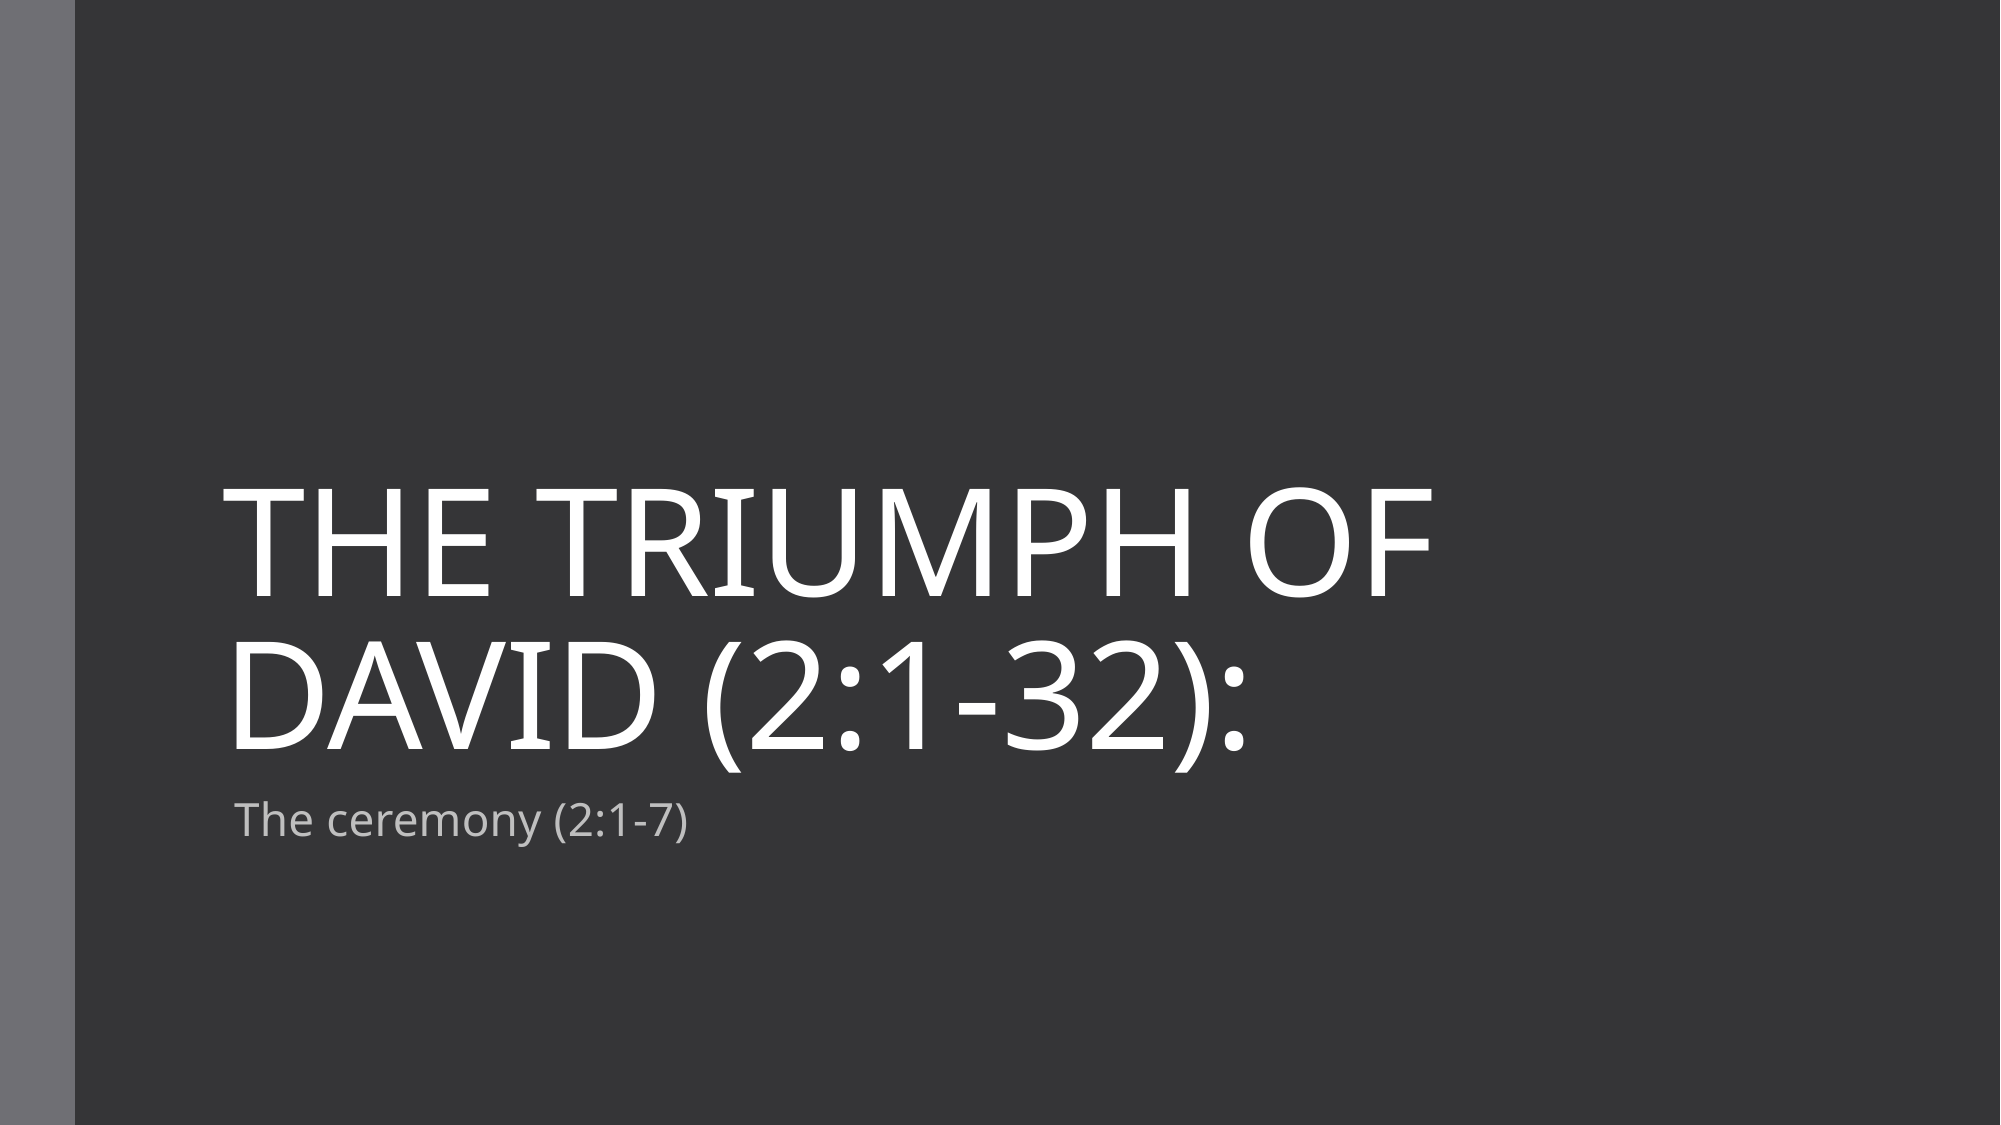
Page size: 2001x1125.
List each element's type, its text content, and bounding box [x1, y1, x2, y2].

title THE TRIUMPH OF DAVID (2:1-32): [206, 124, 1752, 787]
subtitle The ceremony (2:1-7) [206, 787, 1752, 1066]
